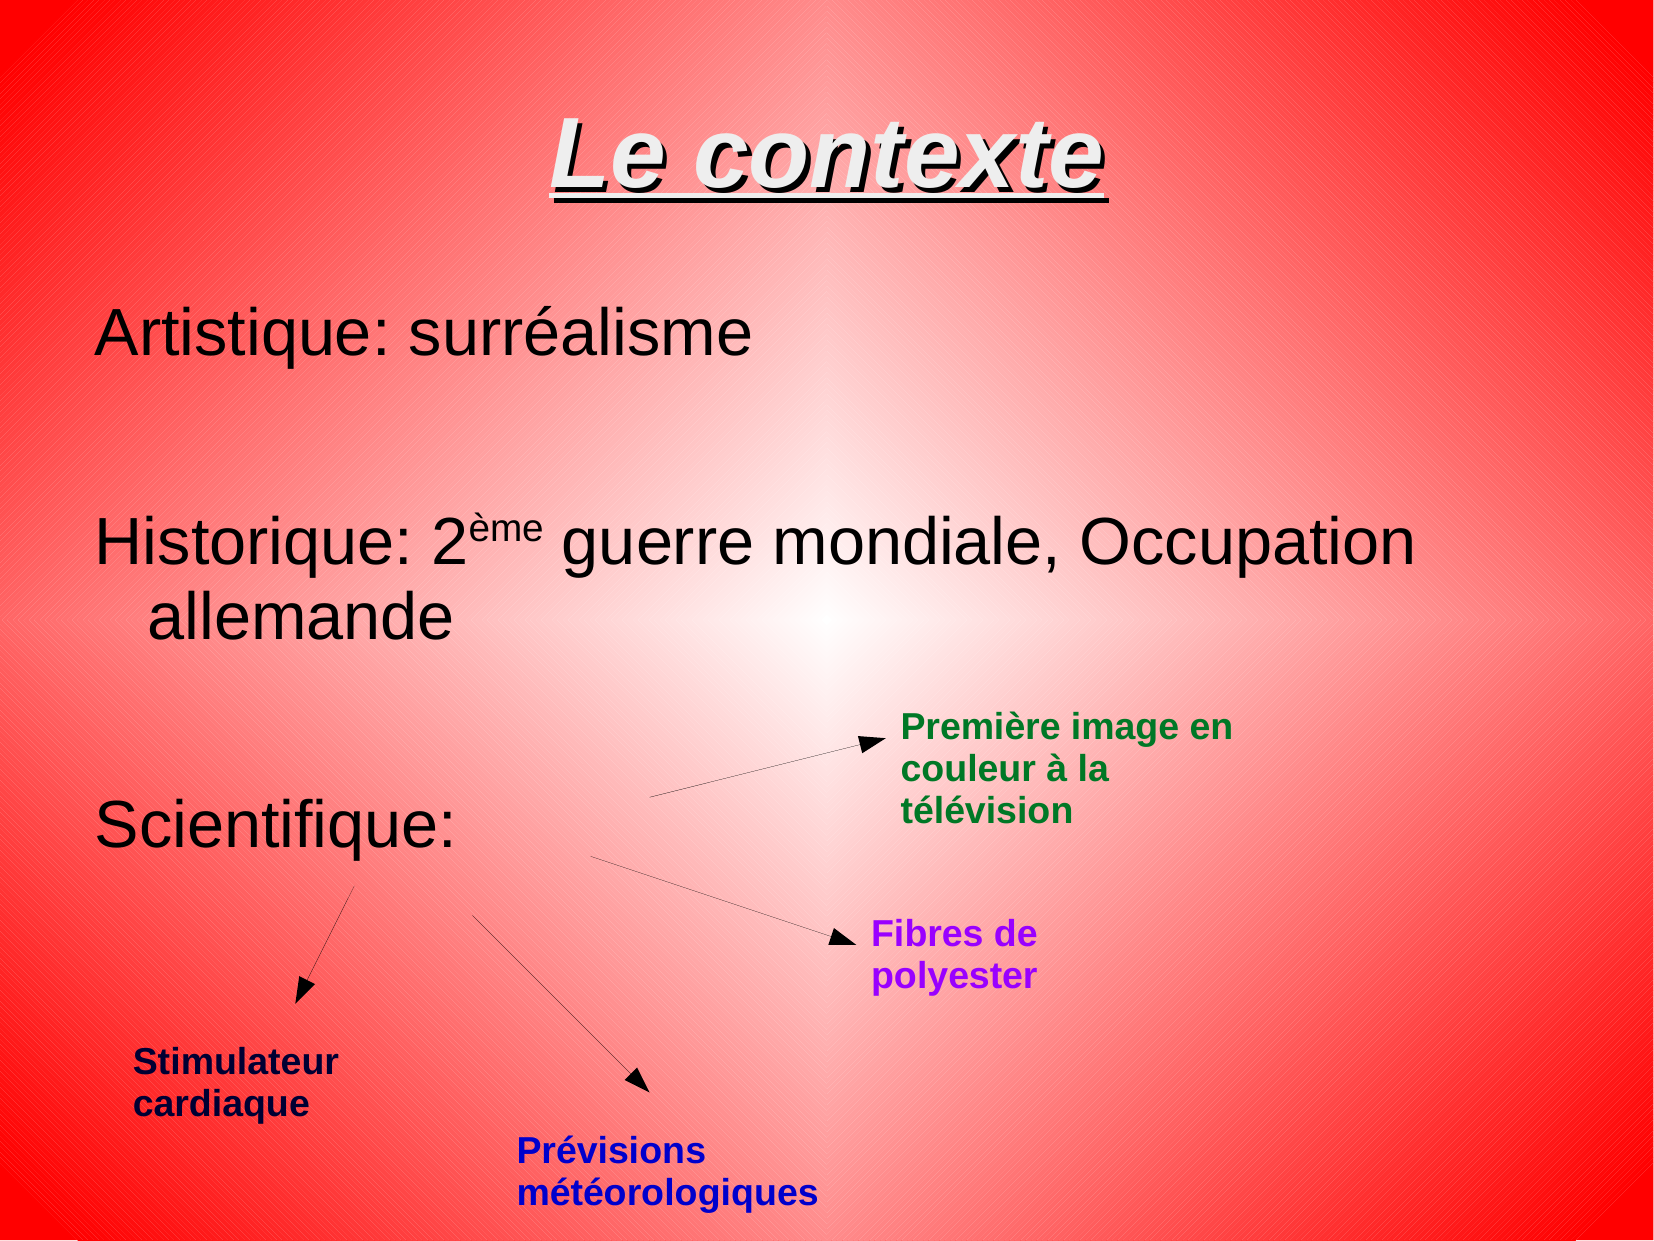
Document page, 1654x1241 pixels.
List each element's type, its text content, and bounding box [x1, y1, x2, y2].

list Artistique: surréalisme Historique: 2ème guerre mondiale, Occupation allemande Scientifique: [76, 295, 1565, 1114]
text_box Première image en couleur à la télévision [885, 698, 1300, 847]
text_box Prévisions météorologiques [501, 1122, 857, 1226]
text_box Stimulateur cardiaque [118, 1033, 443, 1138]
text_box Fibres de polyester [856, 905, 1093, 1034]
title Le contexte [82, 49, 1571, 257]
